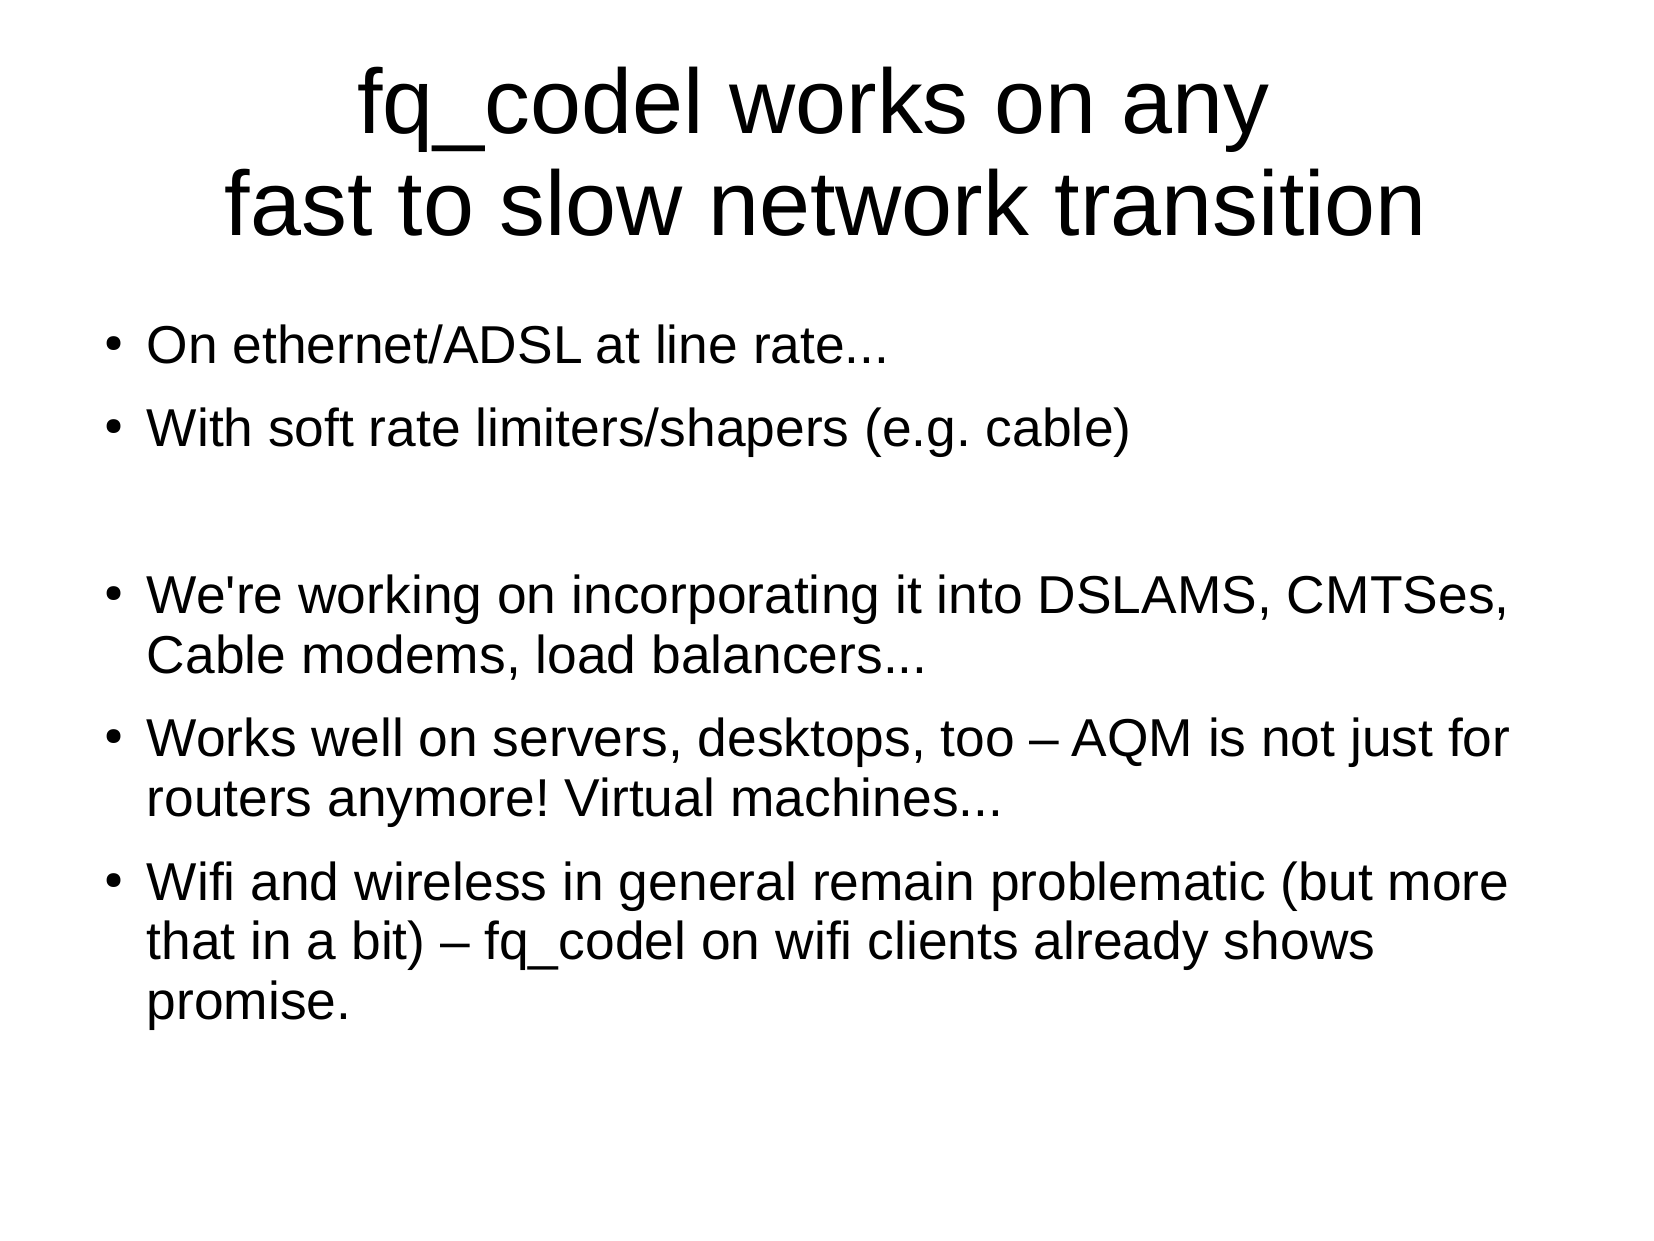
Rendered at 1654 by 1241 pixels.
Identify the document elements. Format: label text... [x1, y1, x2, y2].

title fq_codel works on any fast to slow network transition [82, 49, 1571, 257]
list On ethernet/ADSL at line rate... With soft rate limiters/shapers (e.g. cable) We're working on incorporating it into DSLAMS, CMTSes, Cable modems, load balancers... Works well on servers, desktops, too – AQM is not just for routers anymore! Virtual machines... Wifi and wireless in general remain problematic (but more that in a bit) – fq_codel on wifi clients already shows promise. [90, 315, 1546, 1035]
